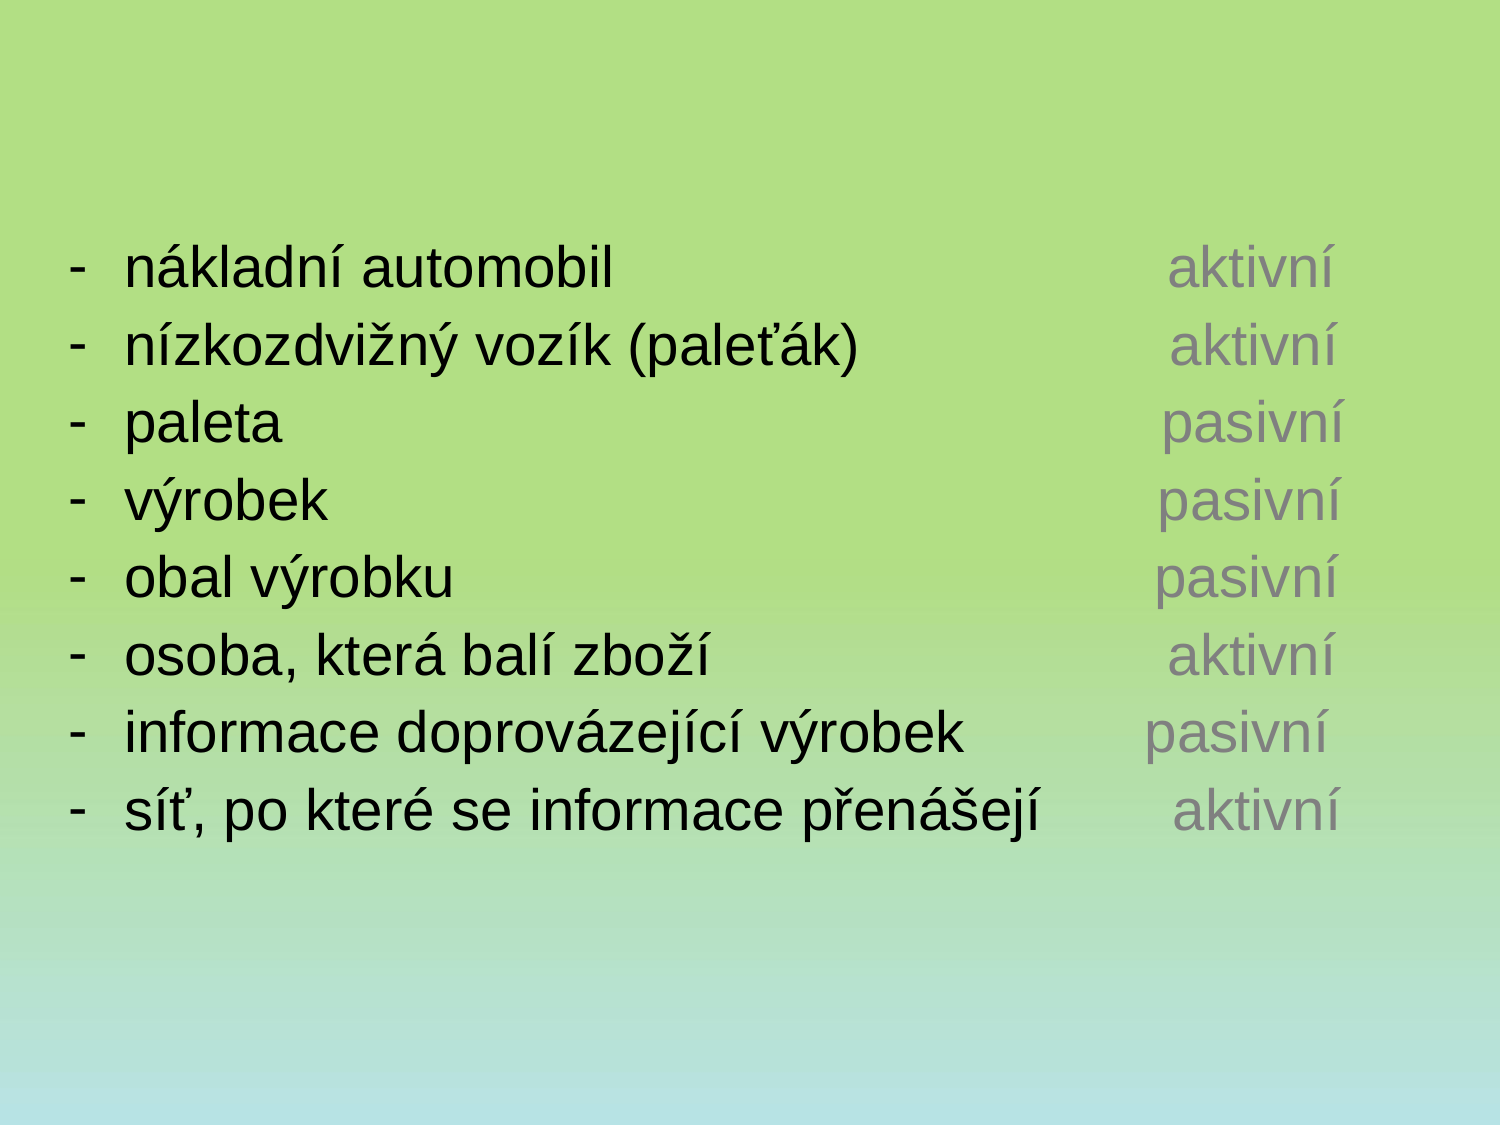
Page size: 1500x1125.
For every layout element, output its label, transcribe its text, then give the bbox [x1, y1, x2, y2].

list nákladní automobil aktivní nízkozdvižný vozík (paleťák) aktivní paleta pasivní výrobek pasivní obal výrobku pasivní osoba, která balí zboží aktivní informace doprovázející výrobek pasivní síť, po které se informace přenášejí aktivní [53, 54, 1447, 994]
picture [0, 0, 1500, 1125]
